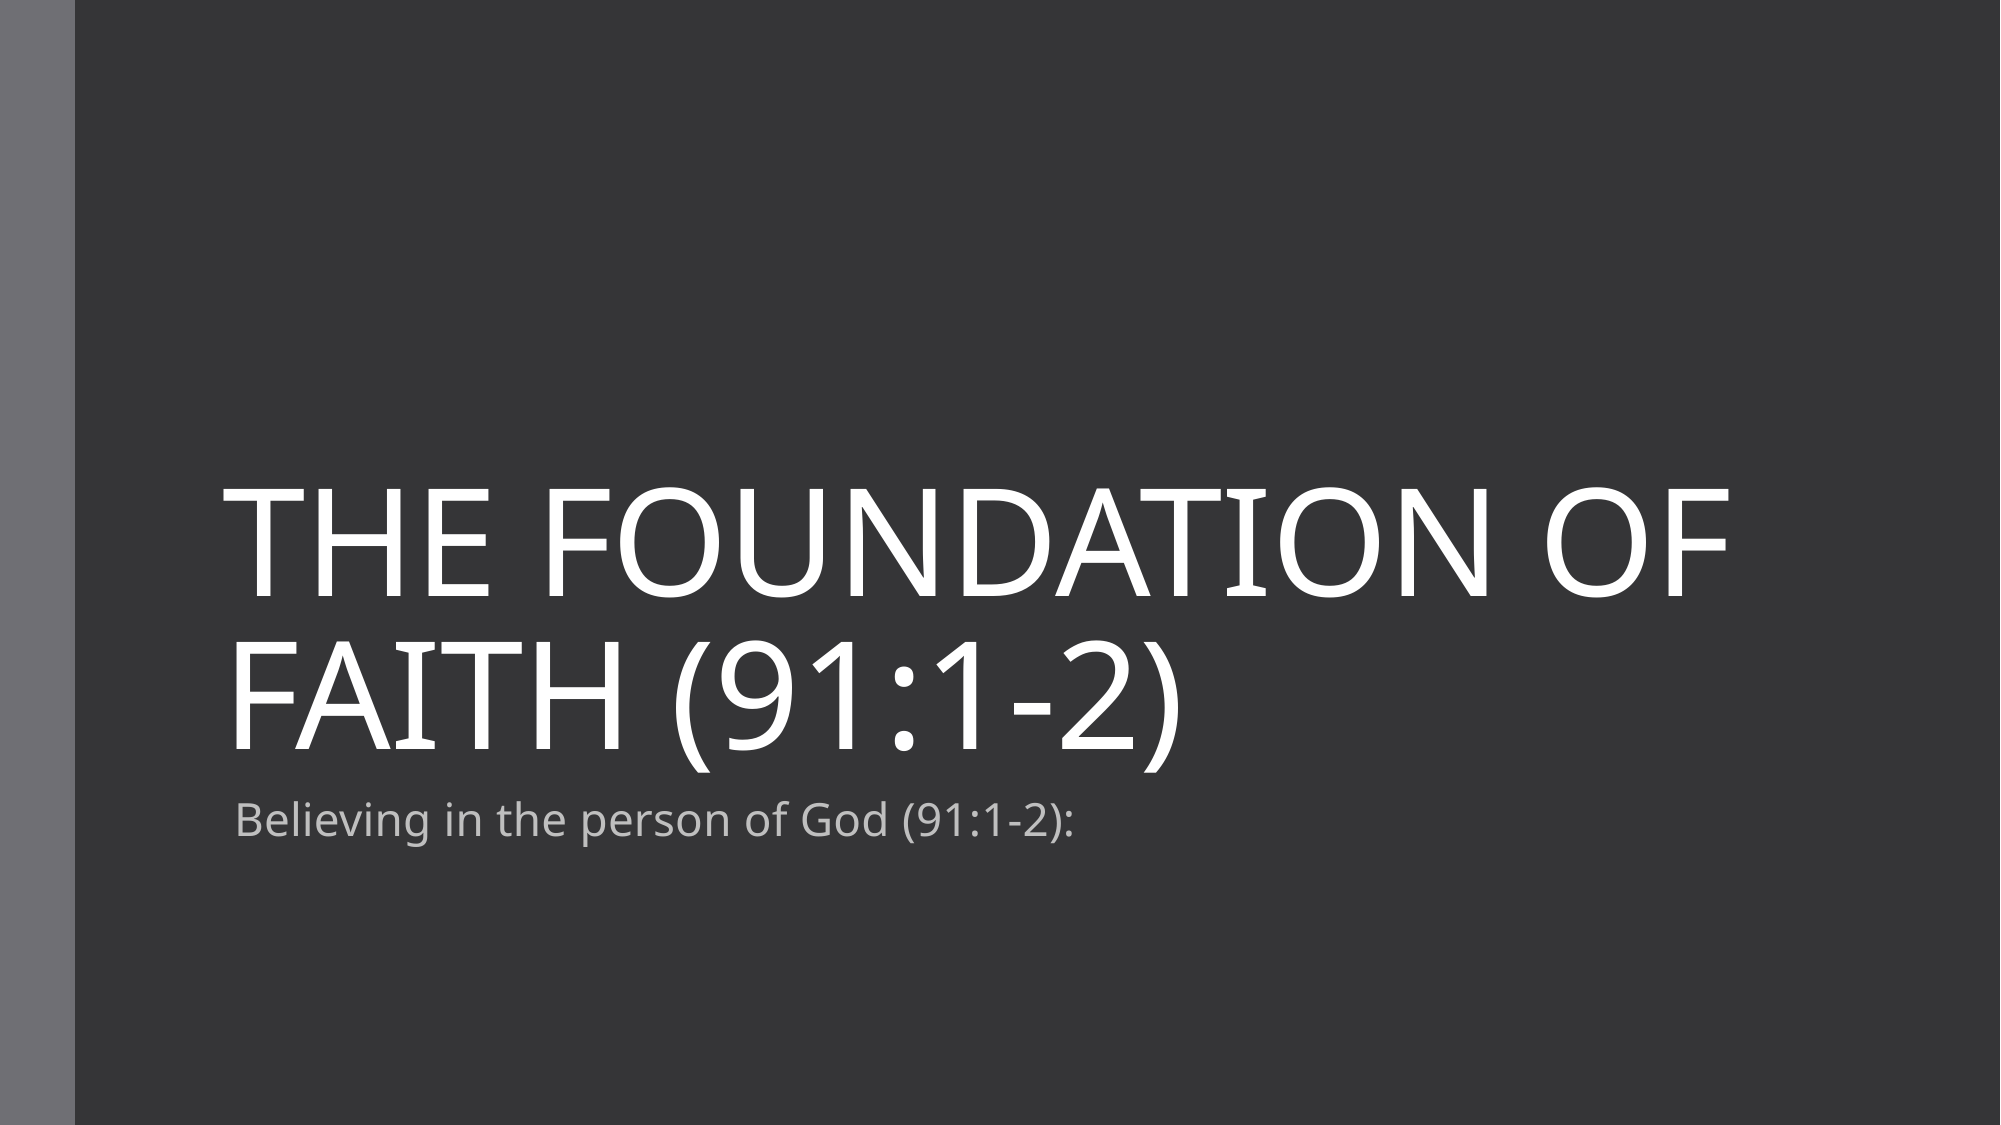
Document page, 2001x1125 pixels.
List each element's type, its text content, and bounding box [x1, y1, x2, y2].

title THE FOUNDATION OF FAITH (91:1-2) [206, 124, 1752, 787]
subtitle Believing in the person of God (91:1-2): [206, 787, 1752, 1066]
